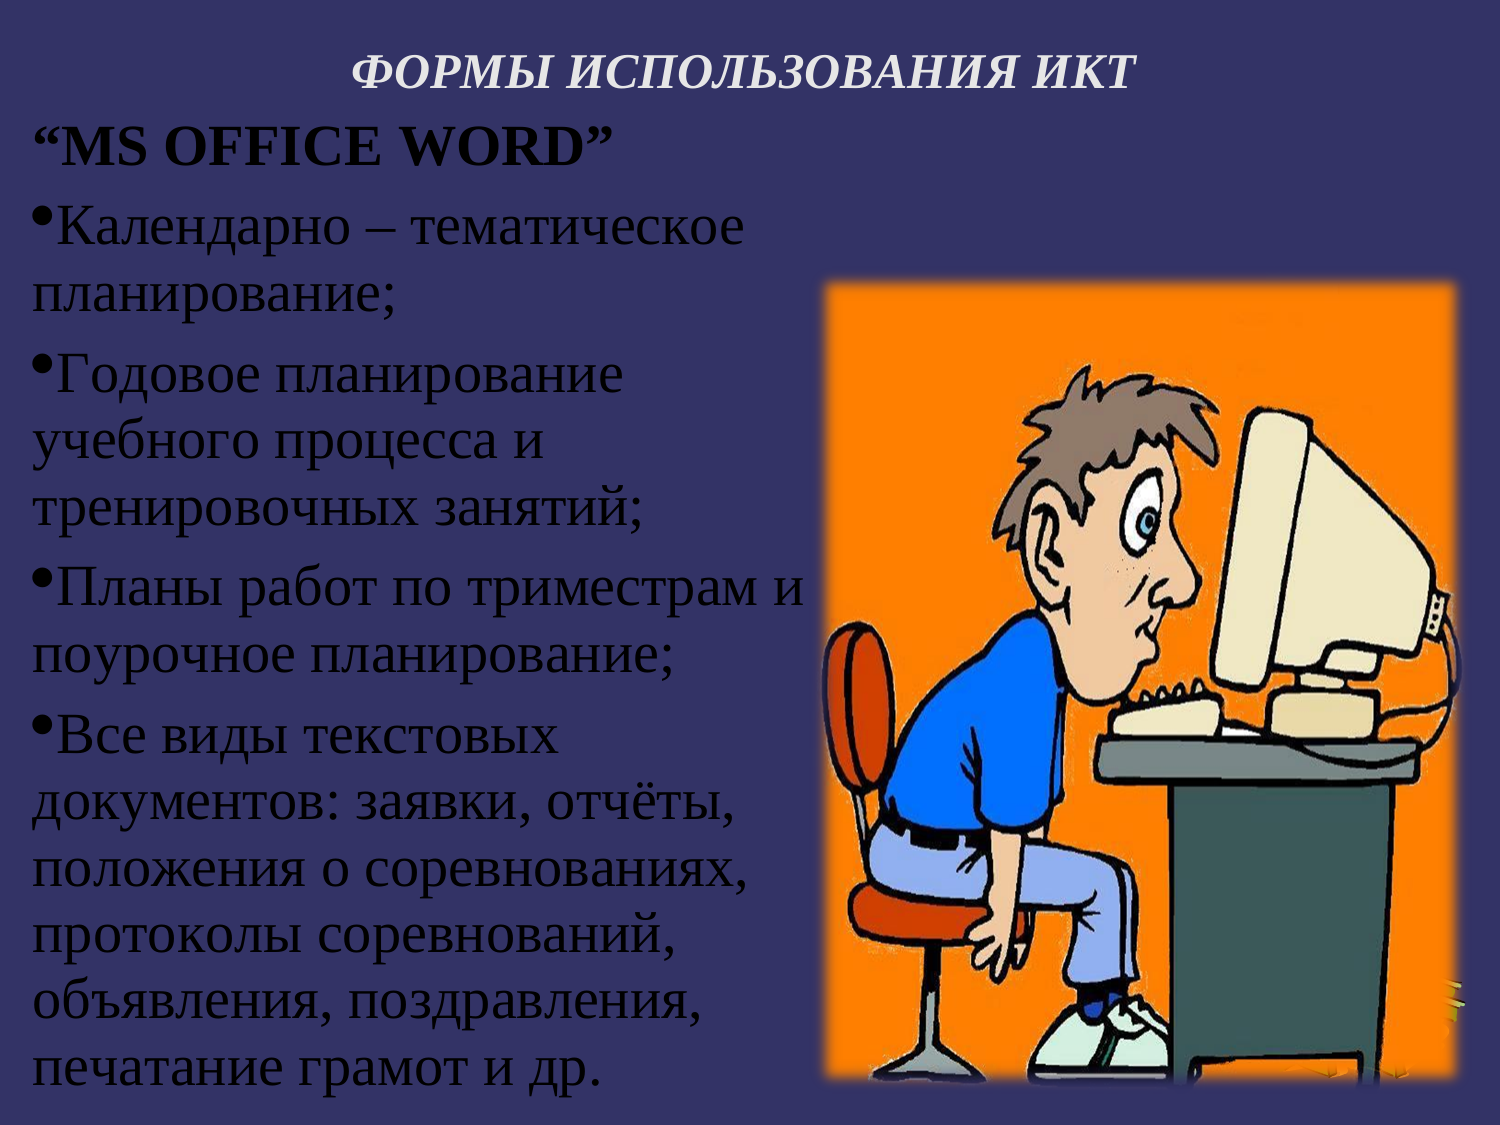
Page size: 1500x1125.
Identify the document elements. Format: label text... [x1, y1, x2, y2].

title ФОРМЫ ИСПОЛЬЗОВАНИЯ ИКТ [0, 0, 1500, 138]
text_box [809, 266, 1472, 1095]
list “MS OFFICE WORD” Календарно – тематическое планирование; Годовое планирование учебного процесса и тренировочных занятий; Планы работ по триместрам и поурочное планирование; Все виды текстовых документов: заявки, отчёты, положения о соревнованиях, протоколы соревнований, объявления, поздравления, печатание грамот и др. [17, 113, 833, 1125]
